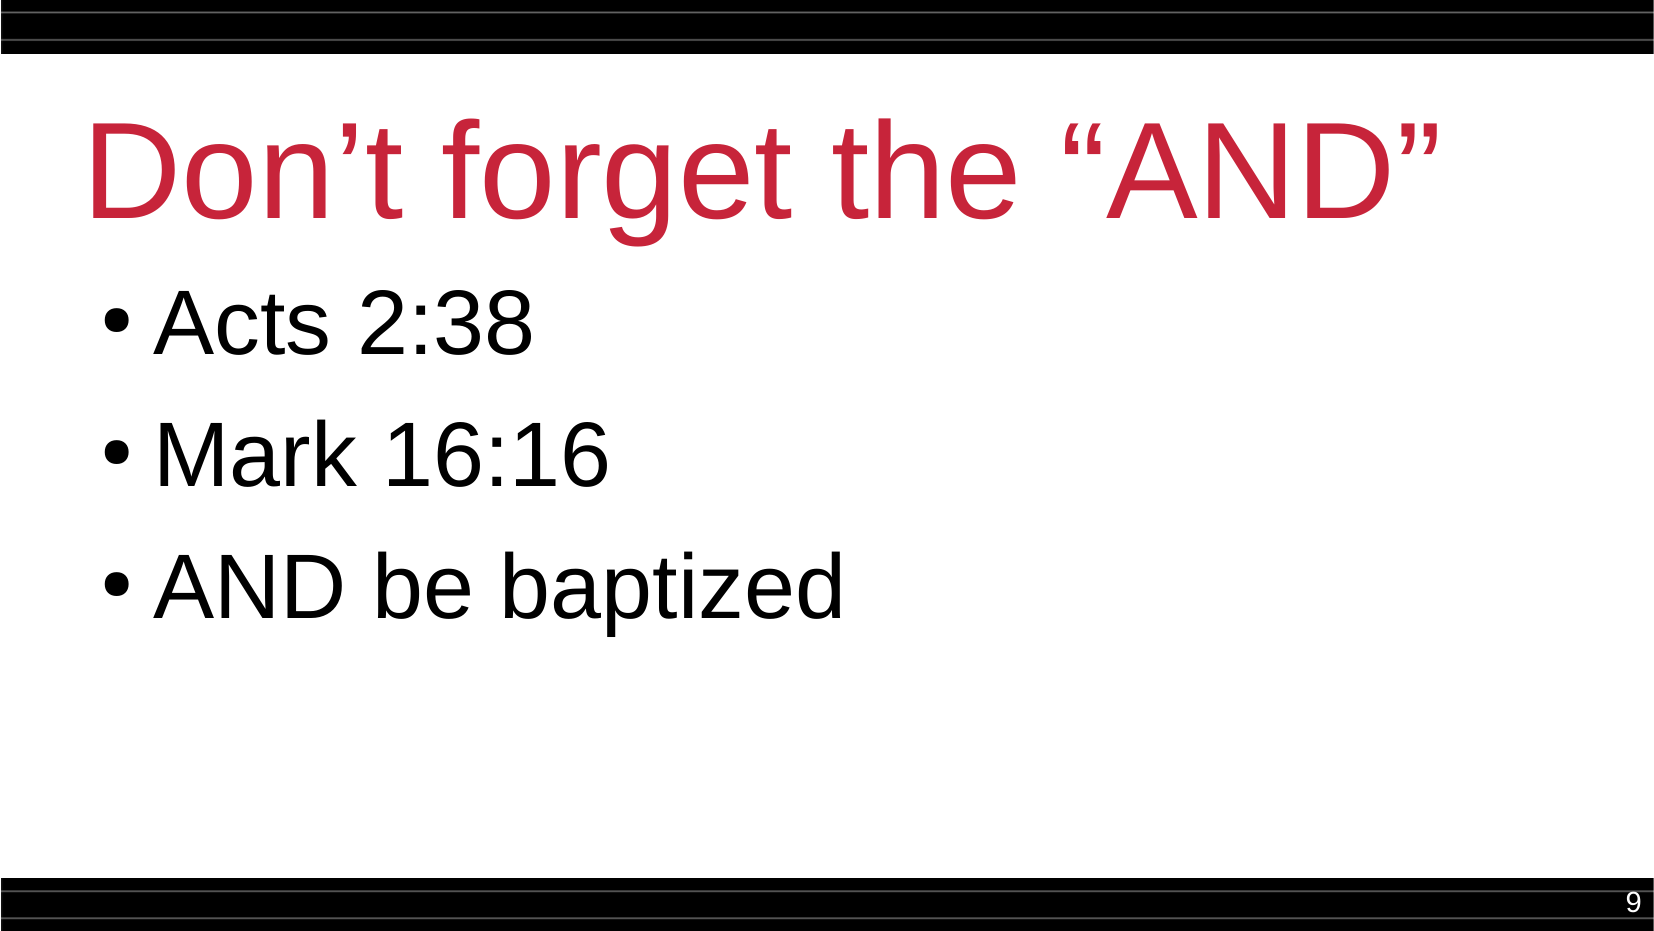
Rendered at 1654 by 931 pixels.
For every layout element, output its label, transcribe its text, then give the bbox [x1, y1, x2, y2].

picture [1, 0, 1654, 54]
picture [1, 878, 1654, 931]
title Don’t forget the “AND” [82, 92, 1571, 249]
list Acts 2:38 Mark 16:16 AND be baptized [82, 271, 1571, 758]
